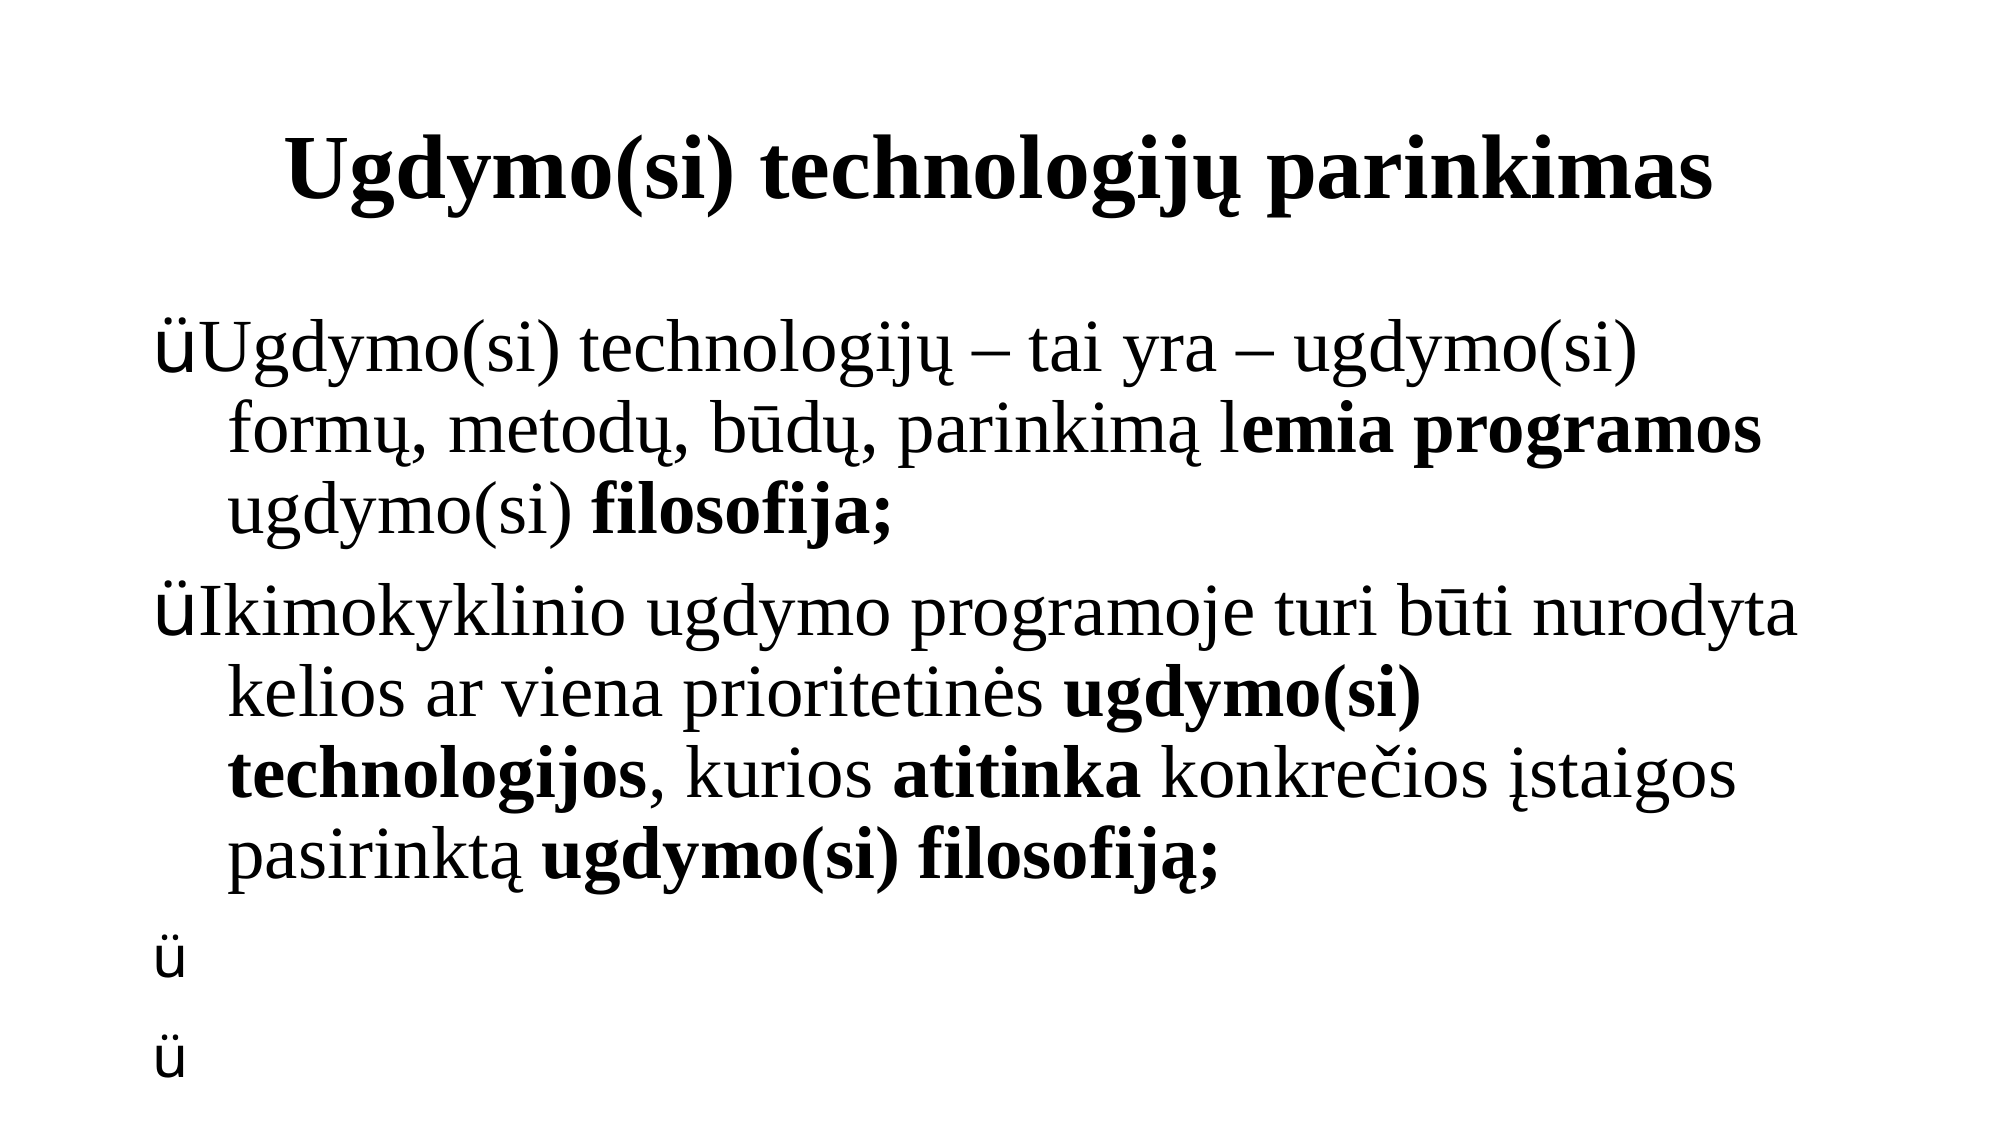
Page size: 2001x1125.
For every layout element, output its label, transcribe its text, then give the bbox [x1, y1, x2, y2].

list Ugdymo(si) technologijų – tai yra – ugdymo(si) formų, metodų, būdų, parinkimą lemia programos ugdymo(si) filosofija; Ikimokyklinio ugdymo programoje turi būti nurodyta kelios ar viena prioritetinės ugdymo(si) technologijos, kurios atitinka konkrečios įstaigos pasirinktą ugdymo(si) filosofiją; [137, 299, 1863, 1014]
title Ugdymo(si) technologijų parinkimas [137, 59, 1863, 278]
